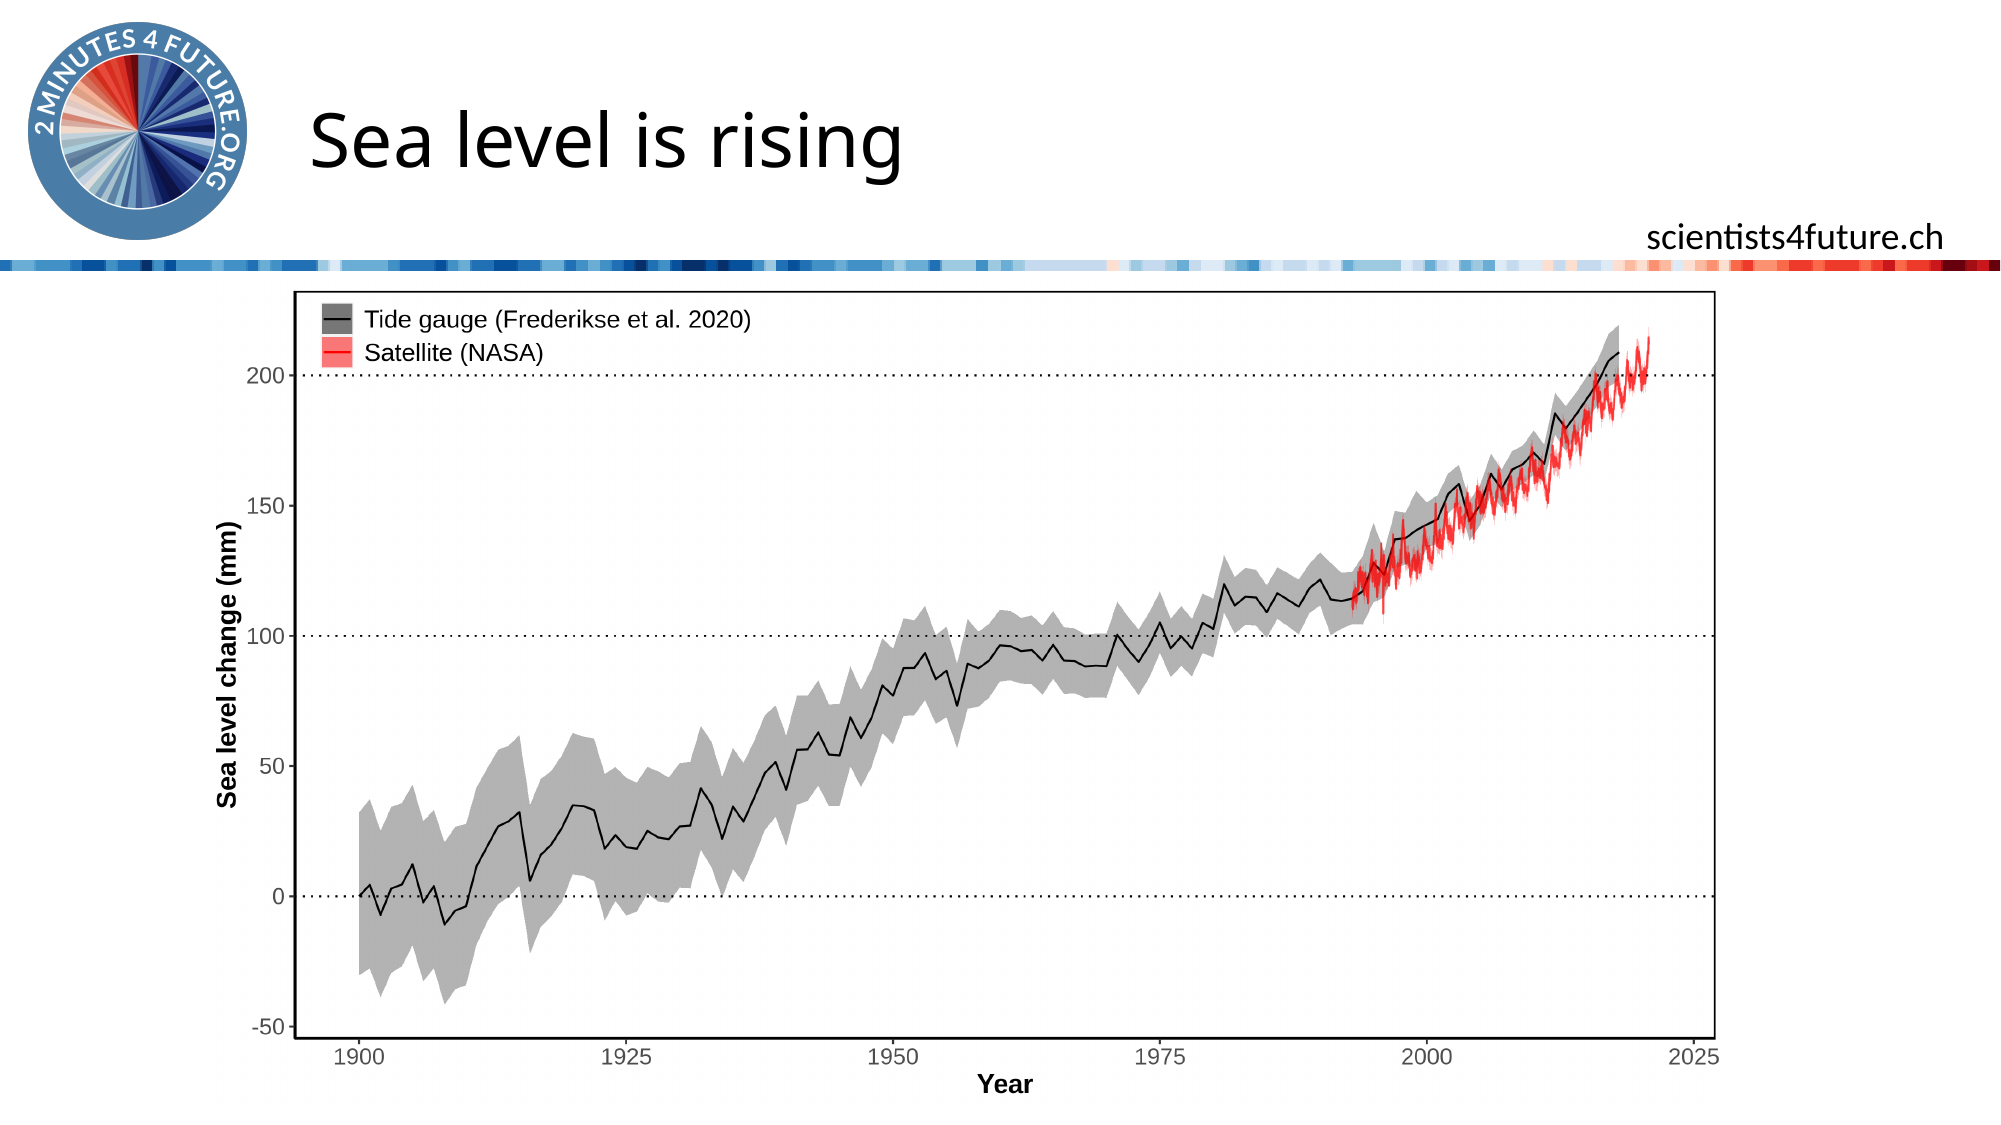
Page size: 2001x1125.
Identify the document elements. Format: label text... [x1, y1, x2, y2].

title Sea level is rising [294, 51, 1735, 235]
picture [0, 260, 2001, 271]
picture [206, 280, 1726, 1109]
picture [28, 22, 247, 240]
